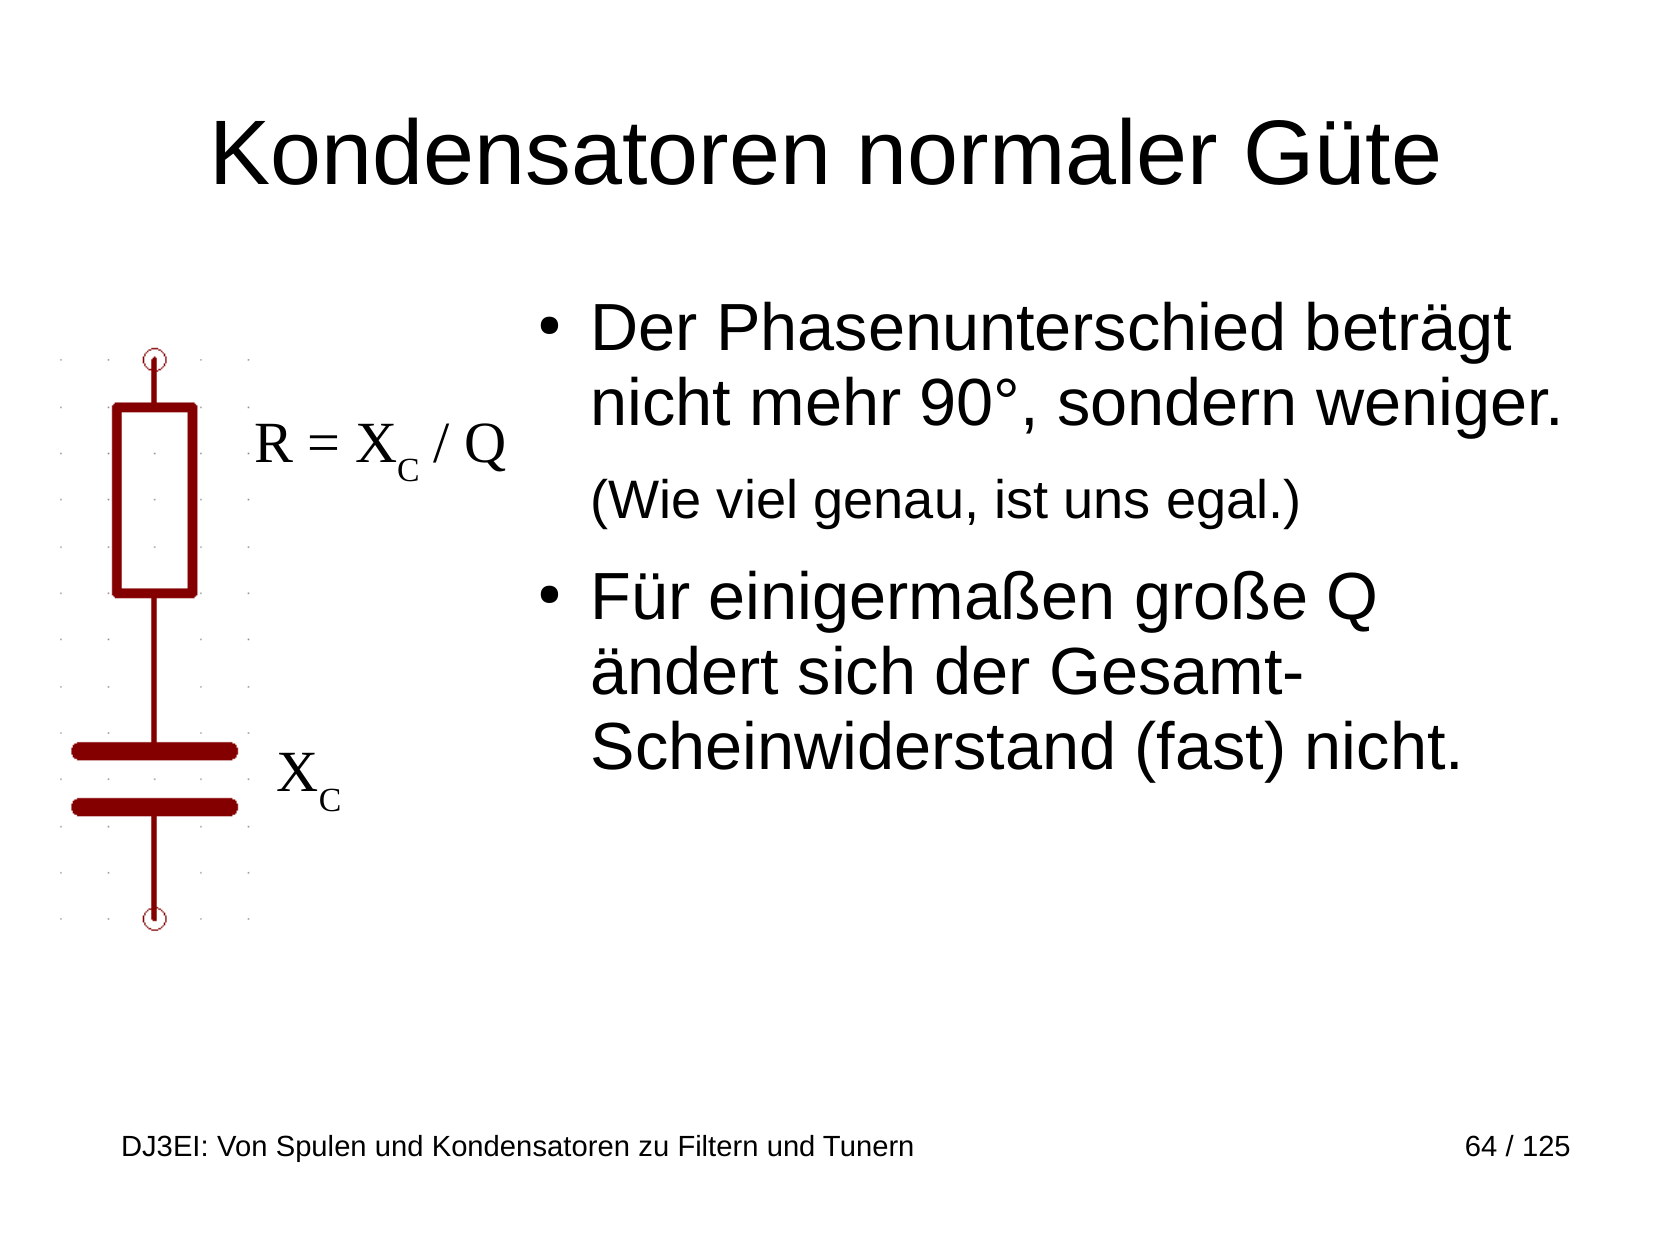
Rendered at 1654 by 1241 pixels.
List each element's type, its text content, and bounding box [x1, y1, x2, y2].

list Der Phasenunterschied beträgt nicht mehr 90°, sondern weniger. (Wie viel genau, ist uns egal.) Für einigermaßen große Q ändert sich der Gesamt-Scheinwiderstand (fast) nicht. [519, 290, 1571, 1063]
text_box XC [262, 732, 357, 826]
title Kondensatoren normaler Güte [82, 49, 1571, 257]
text_box R = XC / Q [255, 402, 522, 497]
picture [59, 330, 255, 945]
